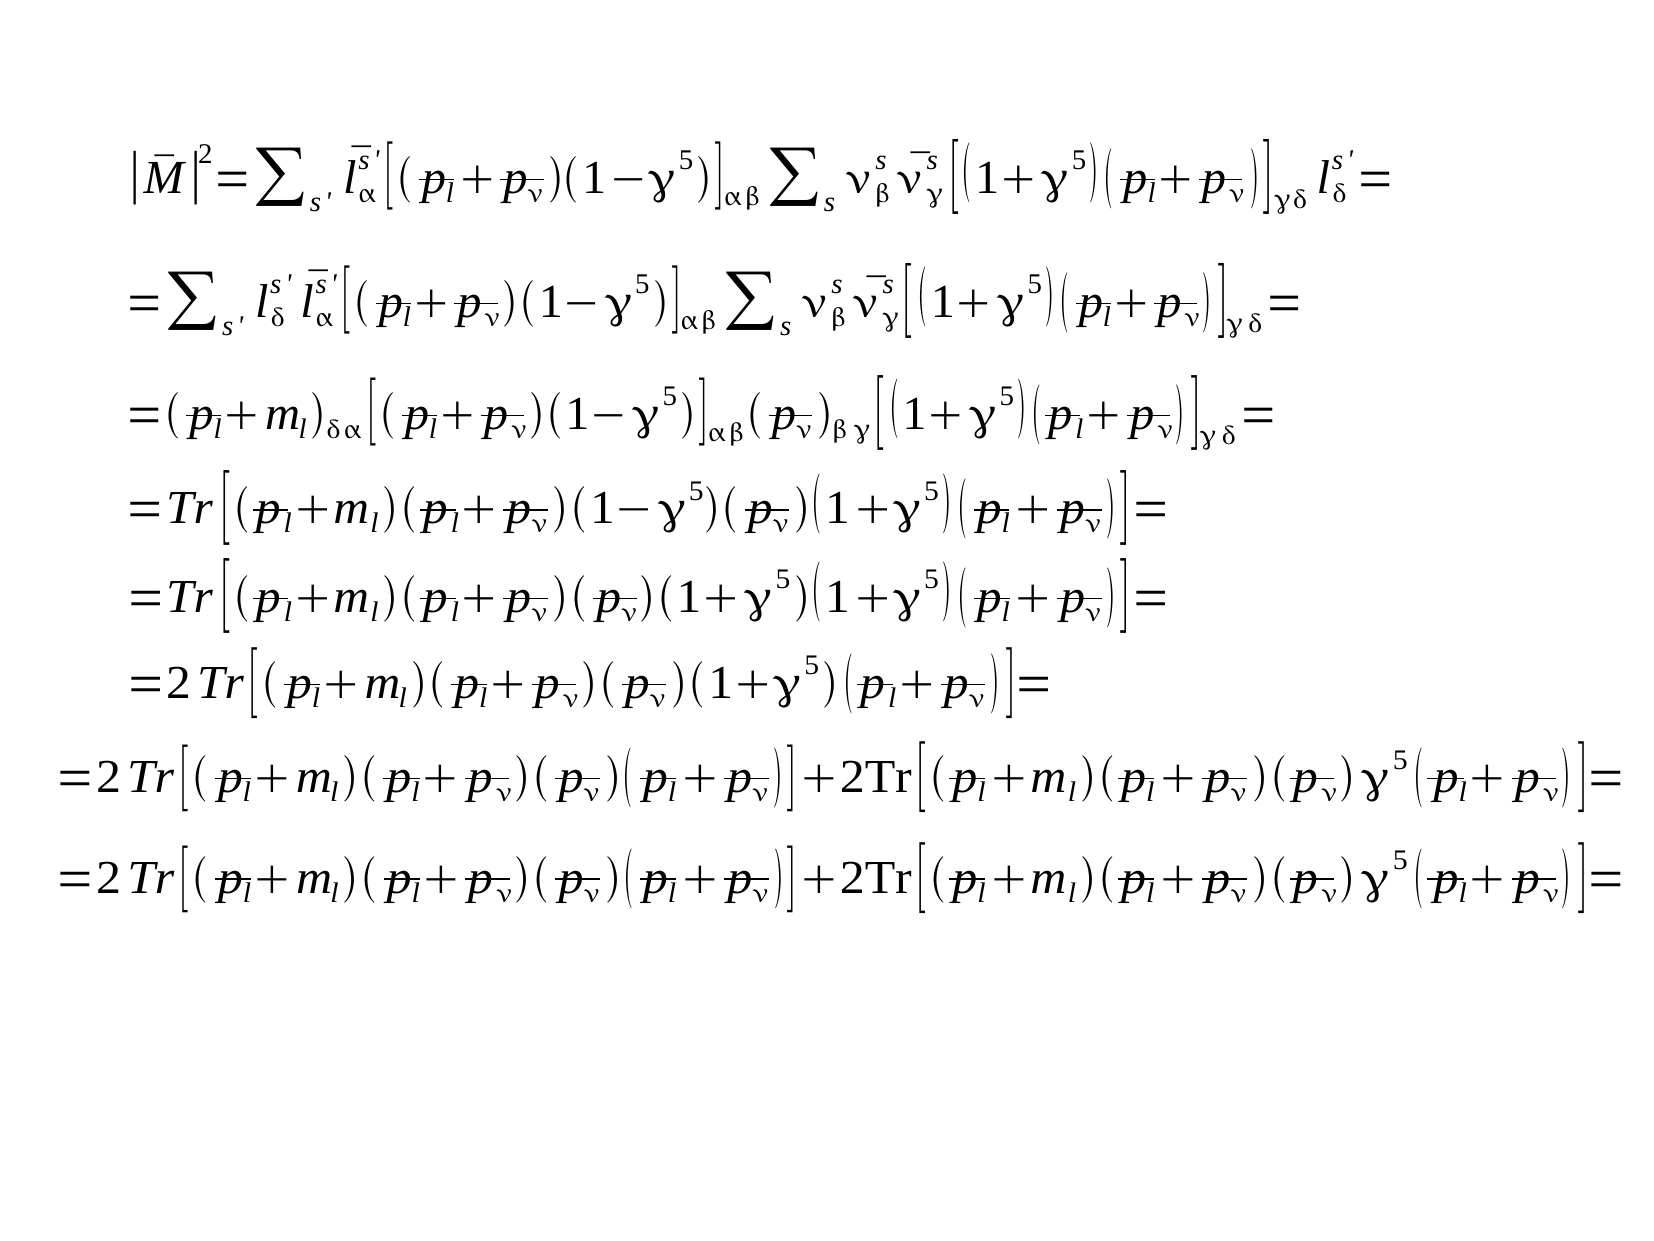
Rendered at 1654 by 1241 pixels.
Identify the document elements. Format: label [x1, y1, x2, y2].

chart [113, 373, 1291, 453]
chart [42, 840, 1640, 916]
chart [42, 739, 1640, 815]
chart [113, 556, 1183, 636]
chart [113, 261, 1317, 343]
chart [113, 467, 1183, 547]
chart [113, 645, 1068, 721]
chart [113, 137, 1408, 219]
